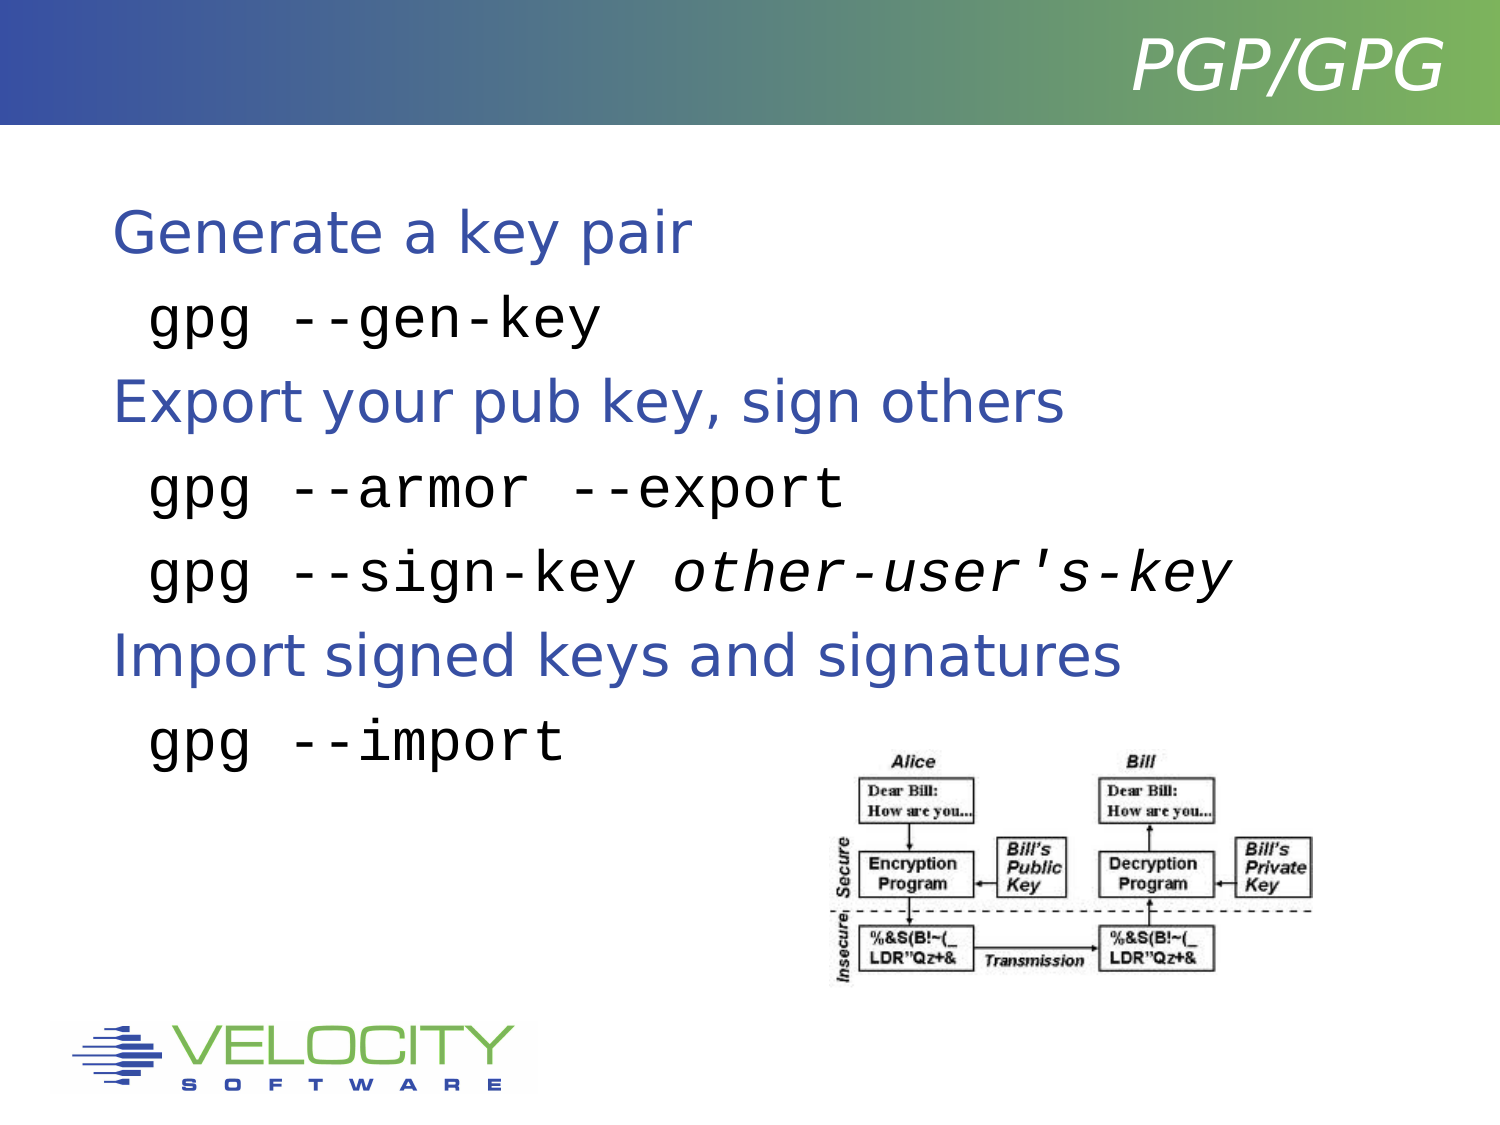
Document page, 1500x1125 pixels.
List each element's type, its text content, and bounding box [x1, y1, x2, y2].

picture [829, 749, 1313, 1005]
list Generate a key pair gpg --gen-key Export your pub key, sign others gpg --armor --export gpg --sign-key other-user's-key Import signed keys and signatures gpg --import [70, 187, 1438, 1034]
title PGP/GPG [62, 12, 1463, 113]
picture [50, 1021, 538, 1094]
